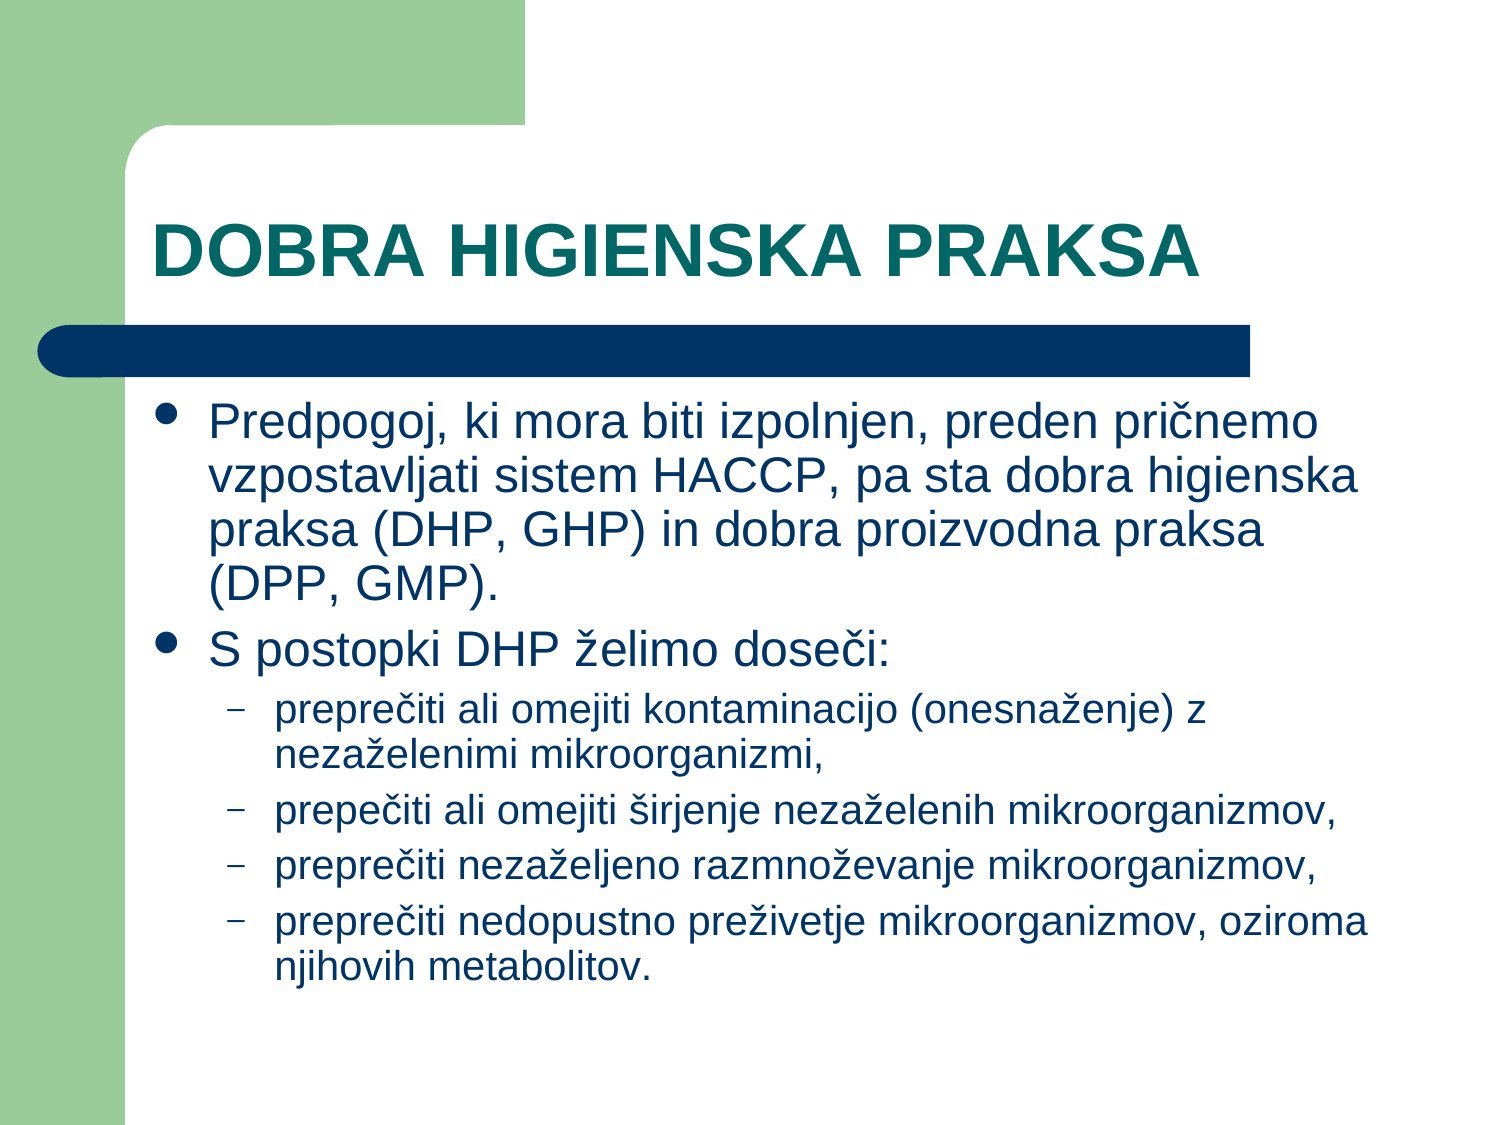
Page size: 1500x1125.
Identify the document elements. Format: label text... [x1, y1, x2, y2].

list Predpogoj, ki mora biti izpolnjen, preden pričnemo vzpostavljati sistem HACCP, pa sta dobra higienska praksa (DHP, GHP) in dobra proizvodna praksa (DPP, GMP). S postopki DHP želimo doseči: preprečiti ali omejiti kontaminacijo (onesnaženje) z nezaželenimi mikroorganizmi, prepečiti ali omejiti širjenje nezaželenih mikroorganizmov, preprečiti nezaželjeno razmnoževanje mikroorganizmov, preprečiti nedopustno preživetje mikroorganizmov, oziroma njihovih metabolitov. [137, 387, 1400, 999]
title DOBRA HIGIENSKA PRAKSA [136, 136, 1414, 301]
